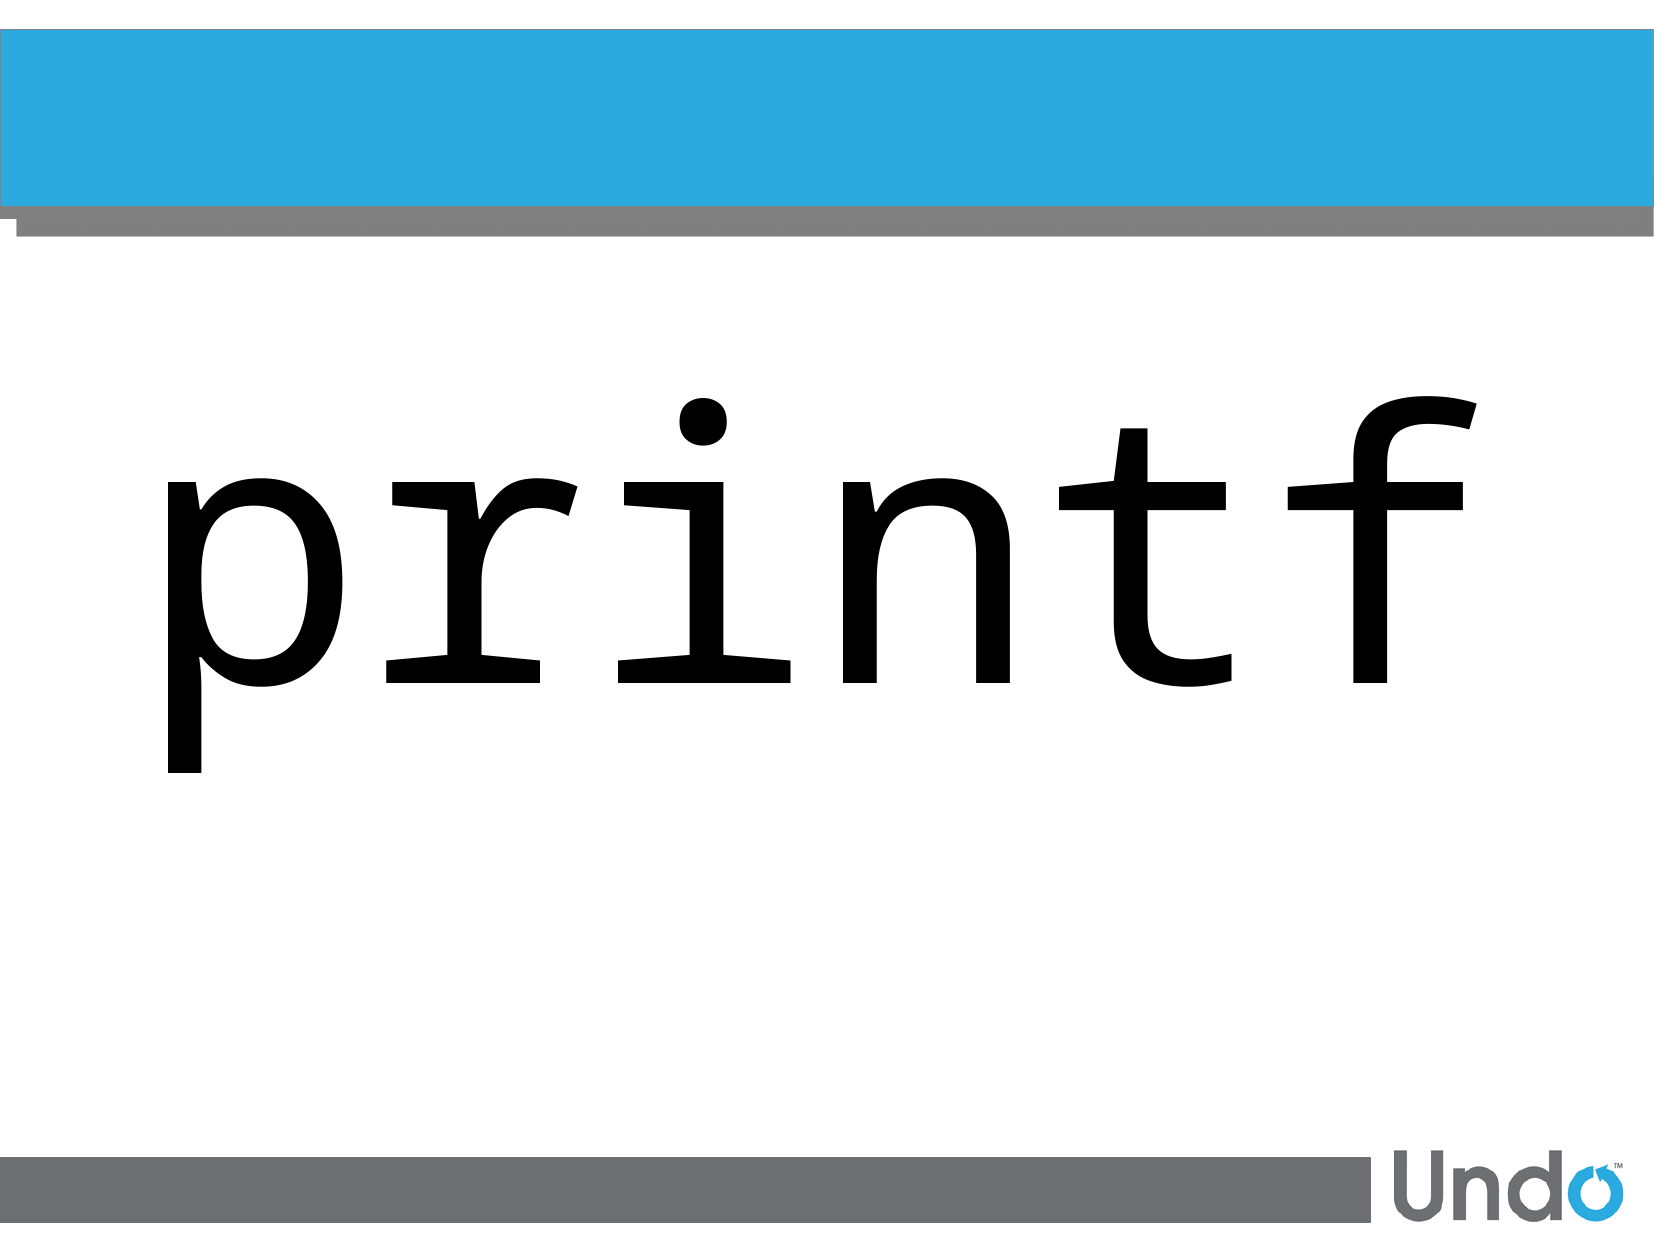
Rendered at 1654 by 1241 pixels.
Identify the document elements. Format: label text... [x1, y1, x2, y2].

list printf [82, 290, 1571, 1241]
picture [1571, 1150, 1624, 1223]
